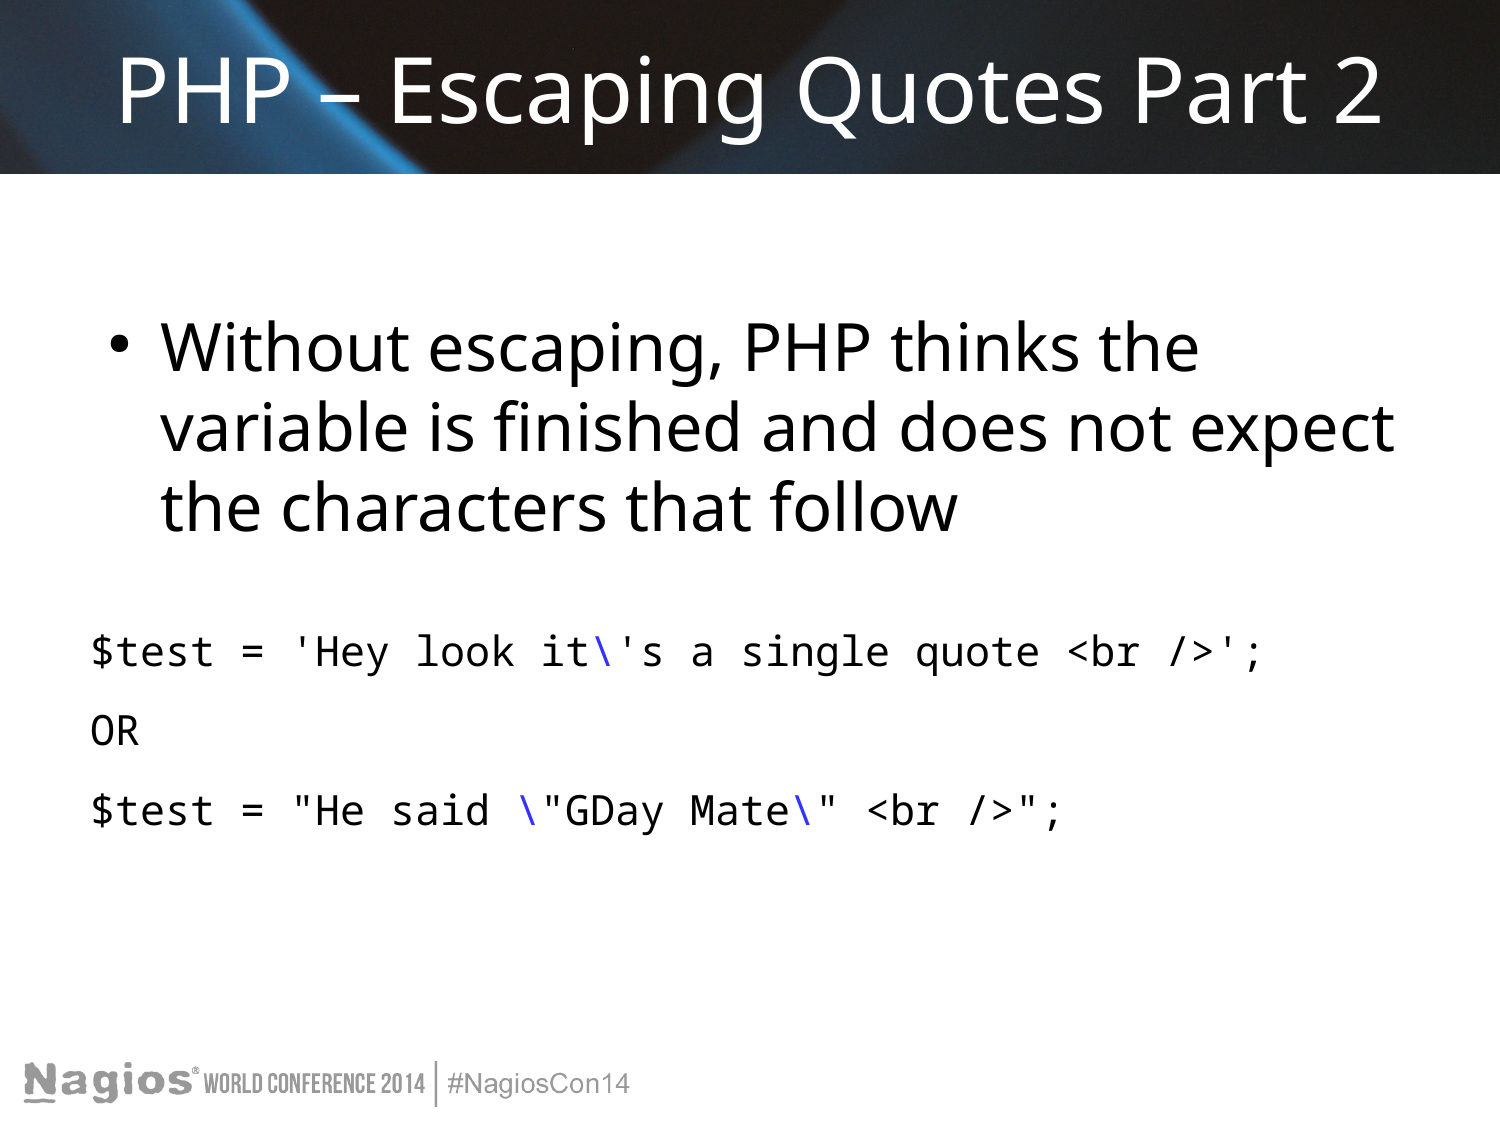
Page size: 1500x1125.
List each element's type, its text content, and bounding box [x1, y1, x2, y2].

list Without escaping, PHP thinks the variable is finished and does not expect the characters that follow $test = 'Hey look it\'s a single quote <br />'; OR $test = "He said \"GDay Mate\" <br />"; [75, 262, 1426, 1005]
title PHP – Escaping Quotes Part 2 [0, 0, 1500, 174]
picture [12, 1040, 638, 1125]
